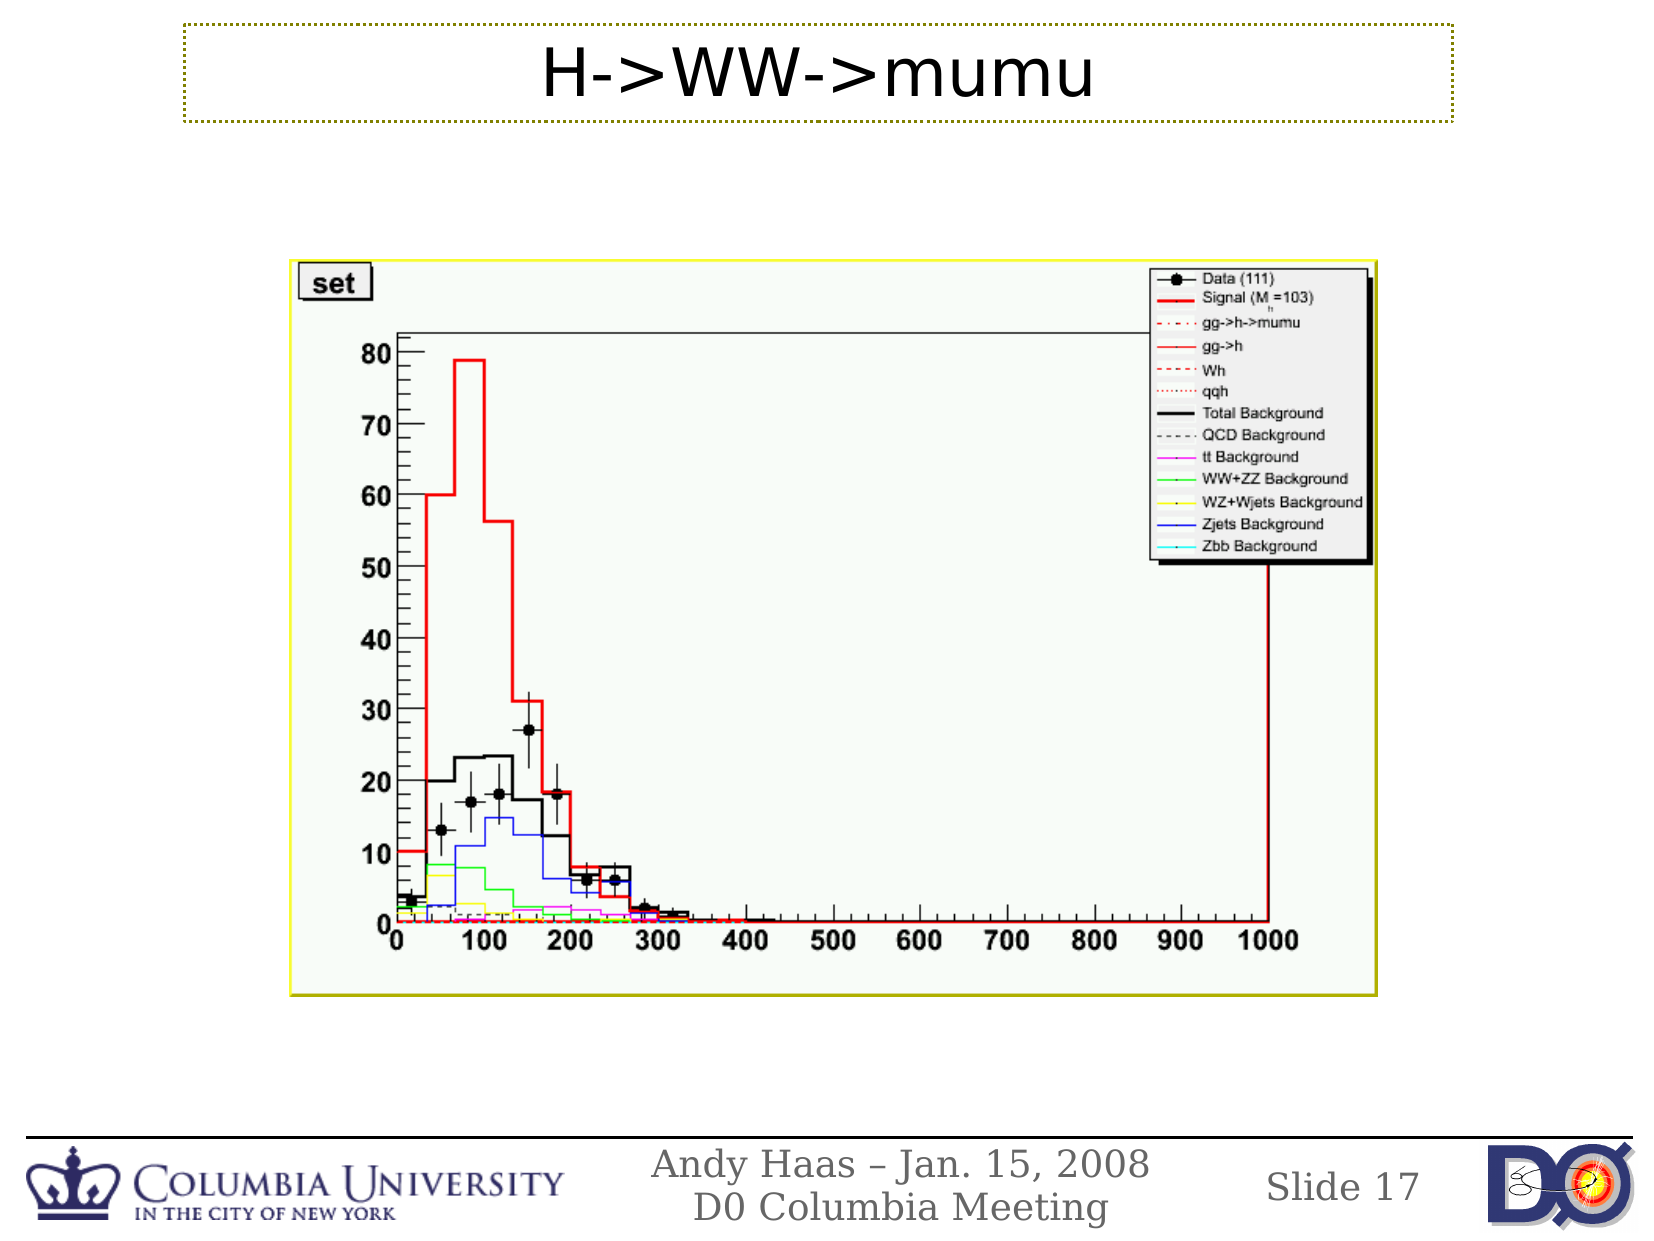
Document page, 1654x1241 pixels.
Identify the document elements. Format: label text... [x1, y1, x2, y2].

title H->WW->mumu [184, 24, 1453, 122]
picture [26, 1146, 565, 1220]
picture [289, 259, 1378, 997]
picture [1479, 1140, 1639, 1233]
